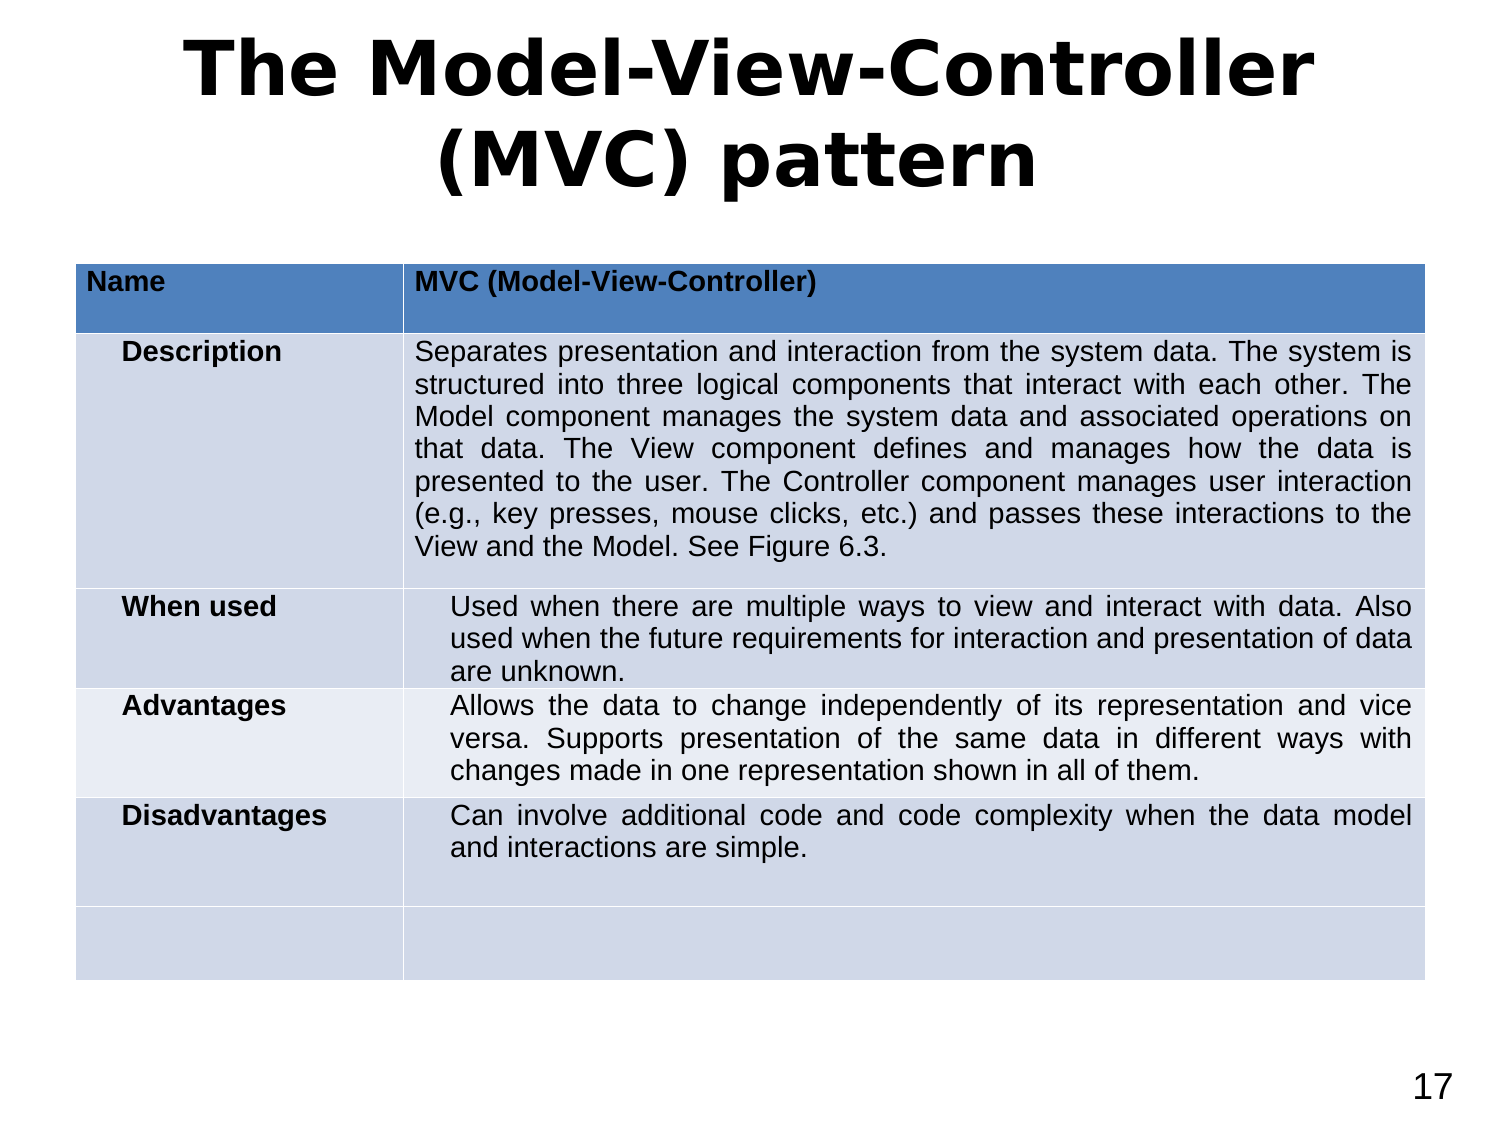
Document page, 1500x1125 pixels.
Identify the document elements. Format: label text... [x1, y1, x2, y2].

table_cell Allows the data to change independently of its representation and vice versa. Supports presentation of the same data in different ways with changes made in one representation shown in all of them. [404, 689, 1425, 797]
table_cell Advantages [76, 689, 403, 797]
table_cell Can involve additional code and code complexity when the data model and interactions are simple. [404, 798, 1425, 906]
table_cell Description [76, 334, 403, 588]
table_cell [76, 907, 403, 980]
table_cell Used when there are multiple ways to view and interact with data. Also used when the future requirements for interaction and presentation of data are unknown. [404, 589, 1425, 688]
table_cell Separates presentation and interaction from the system data. The system is structured into three logical components that interact with each other. The Model component manages the system data and associated operations on that data. The View component defines and manages how the data is presented to the user. The Controller component manages user interaction (e.g., key presses, mouse clicks, etc.) and passes these interactions to the View and the Model. See Figure 6.3. [404, 334, 1425, 588]
table_cell When used [76, 589, 403, 688]
table_header Name [76, 264, 403, 333]
table_header MVC (Model-View-Controller) [404, 264, 1425, 333]
table_cell [404, 907, 1425, 980]
table_cell Disadvantages [76, 798, 403, 906]
title The Model-View-Controller (MVC) pattern [75, 44, 1425, 177]
